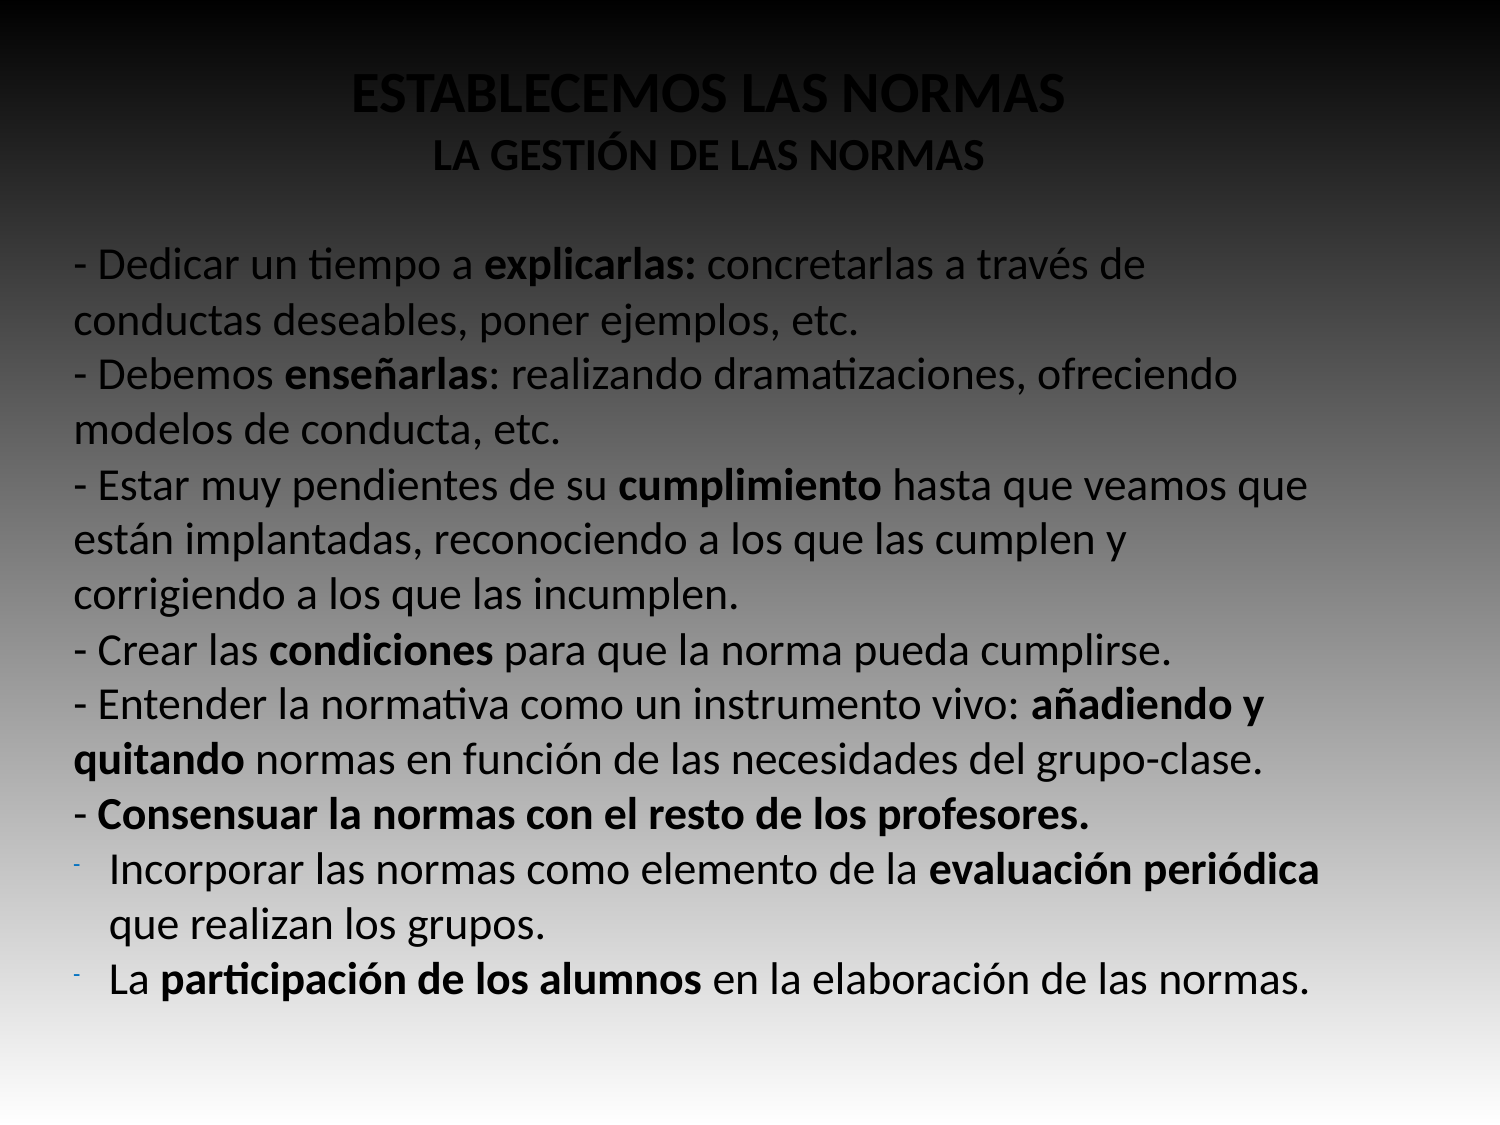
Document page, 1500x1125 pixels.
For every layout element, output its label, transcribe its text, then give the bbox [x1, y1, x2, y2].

text_box ESTABLECEMOS LAS NORMAS LA GESTIÓN DE LAS NORMAS - Dedicar un tiempo a explicarlas: concretarlas a través de conductas deseables, poner ejemplos, etc. - Debemos enseñarlas: realizando dramatizaciones, ofreciendo modelos de conducta, etc. - Estar muy pendientes de su cumplimiento hasta que veamos que están implantadas, reconociendo a los que las cumplen y corrigiendo a los que las incumplen. - Crear las condiciones para que la norma pueda cumplirse. - Entender la normativa como un instrumento vivo: añadiendo y quitando normas en función de las necesidades del grupo-clase. - Consensuar la normas con el resto de los profesores. Incorporar las normas como elemento de la evaluación periódica que realizan los grupos. La participación de los alumnos en la elaboración de las normas. [58, 46, 1360, 1012]
